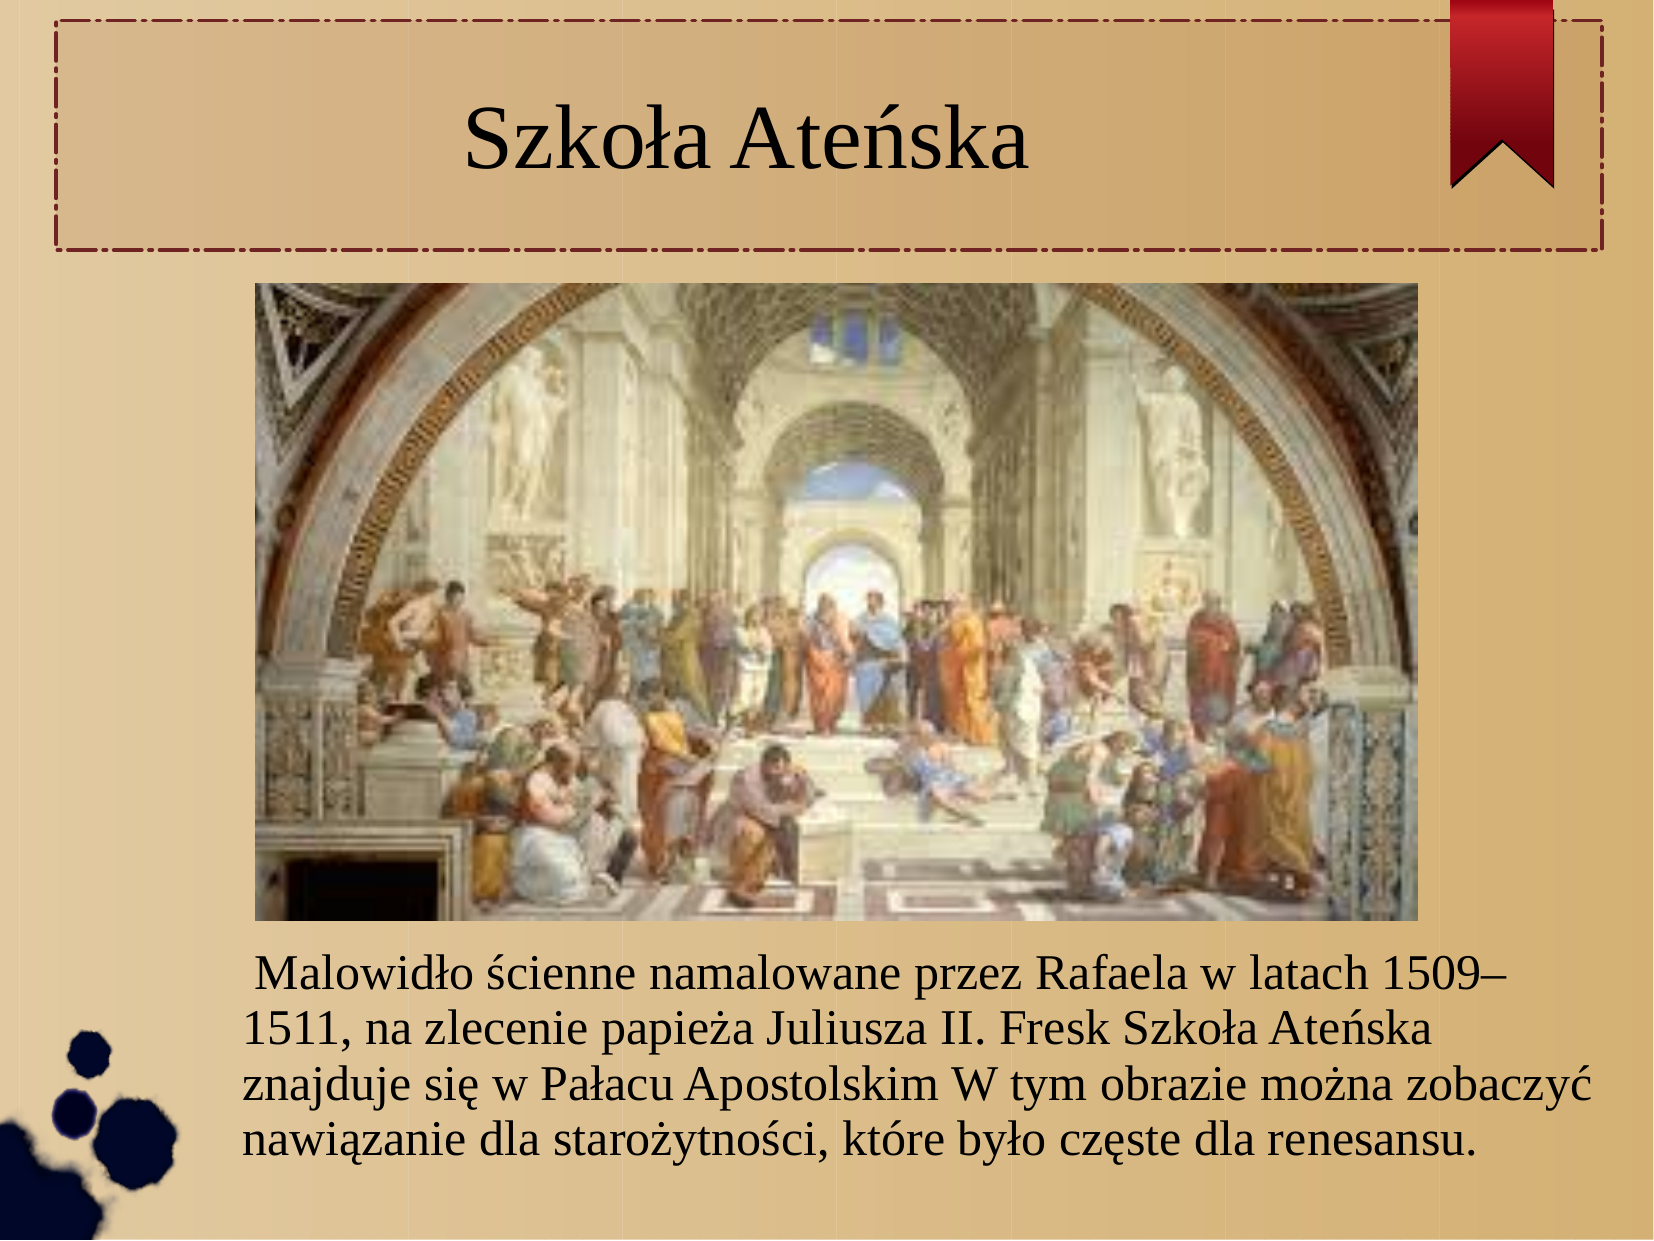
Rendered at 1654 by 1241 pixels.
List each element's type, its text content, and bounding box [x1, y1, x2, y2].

list Malowidło ścienne namalowane przez Rafaela w latach 1509–1511, na zlecenie papieża Juliusza II. Fresk Szkoła Ateńska znajduje się w Pałacu Apostolskim W tym obrazie można zobaczyć nawiązanie dla starożytności, które było częste dla renesansu. [188, 944, 1595, 1217]
picture [255, 283, 1418, 921]
title Szkoła Ateńska [82, 47, 1412, 229]
